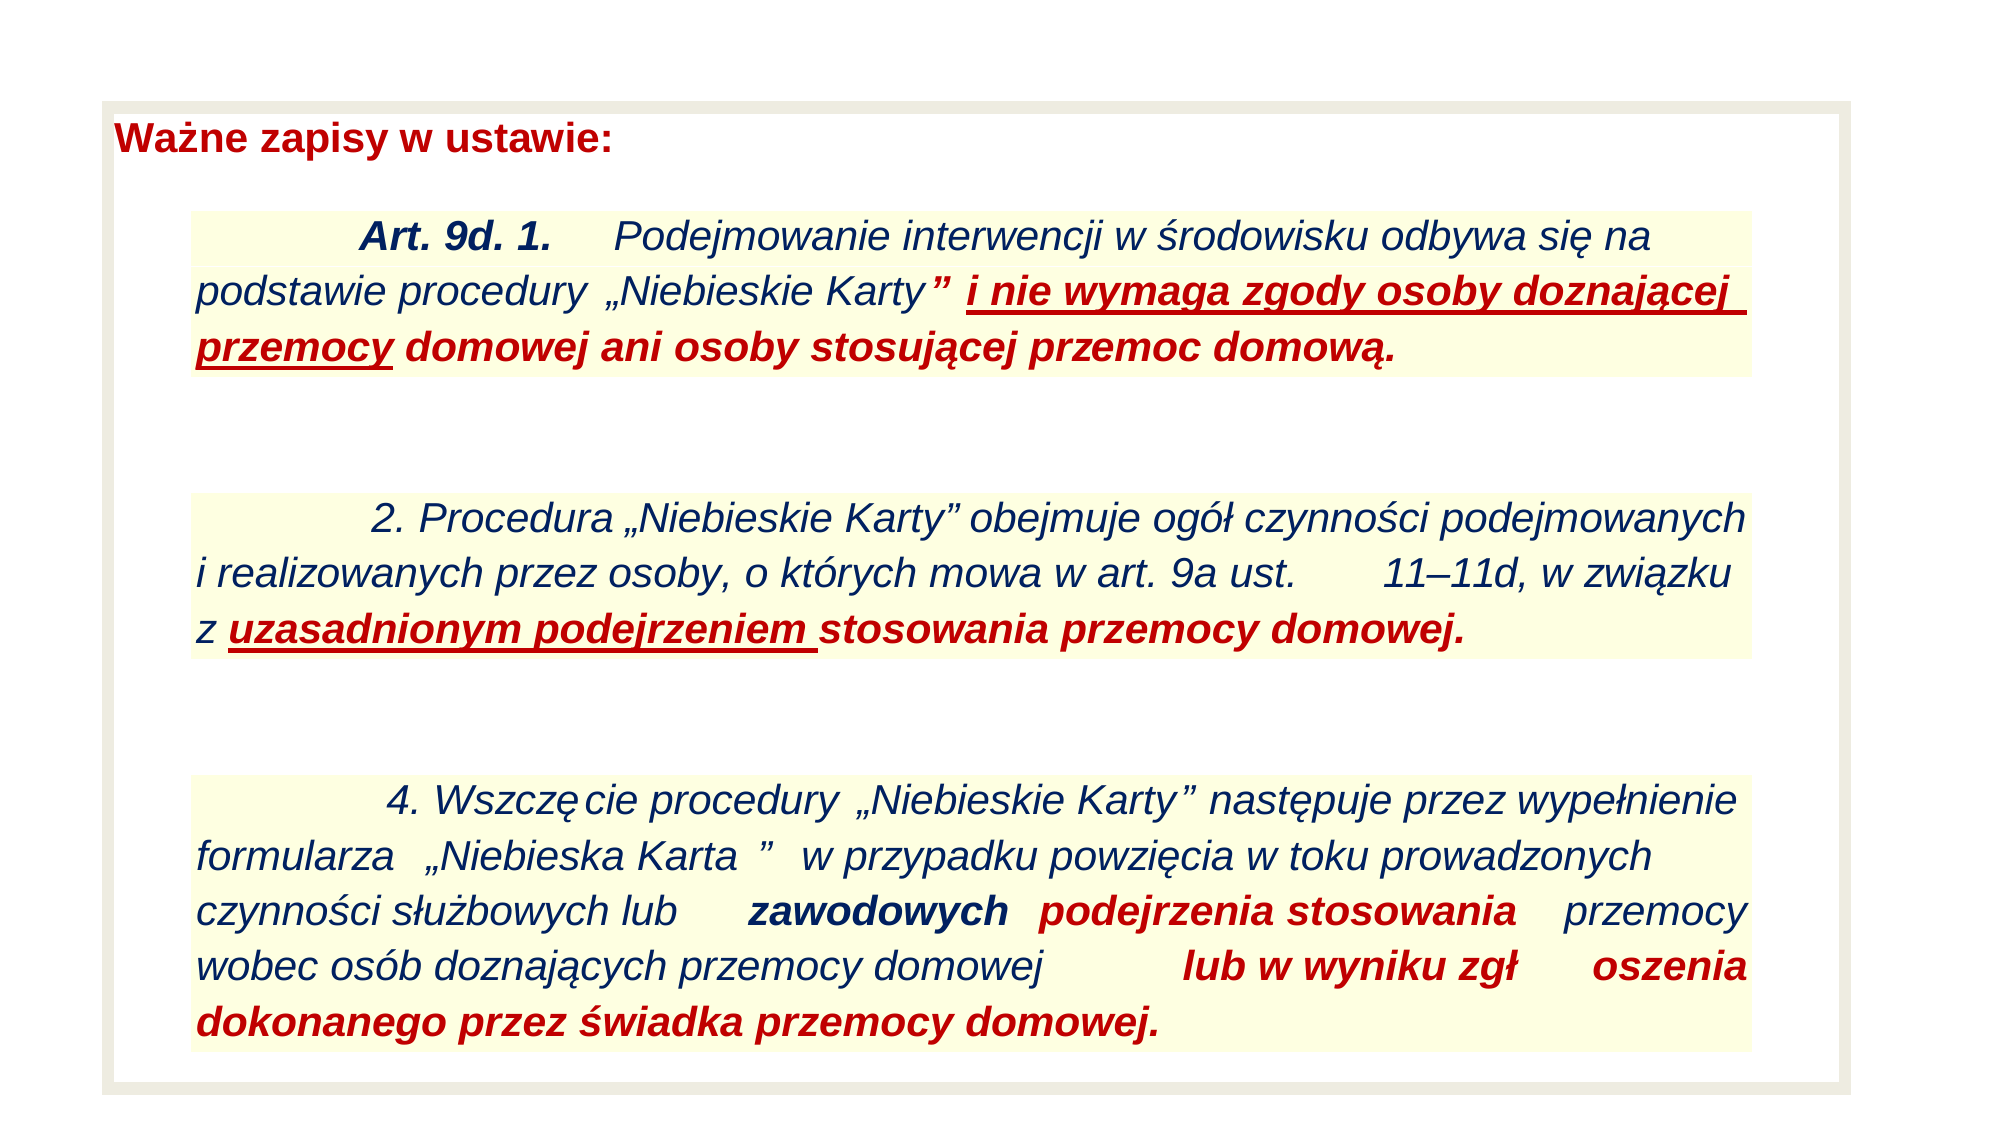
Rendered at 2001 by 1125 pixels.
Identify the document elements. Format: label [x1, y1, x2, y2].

picture [114, 113, 1839, 1083]
